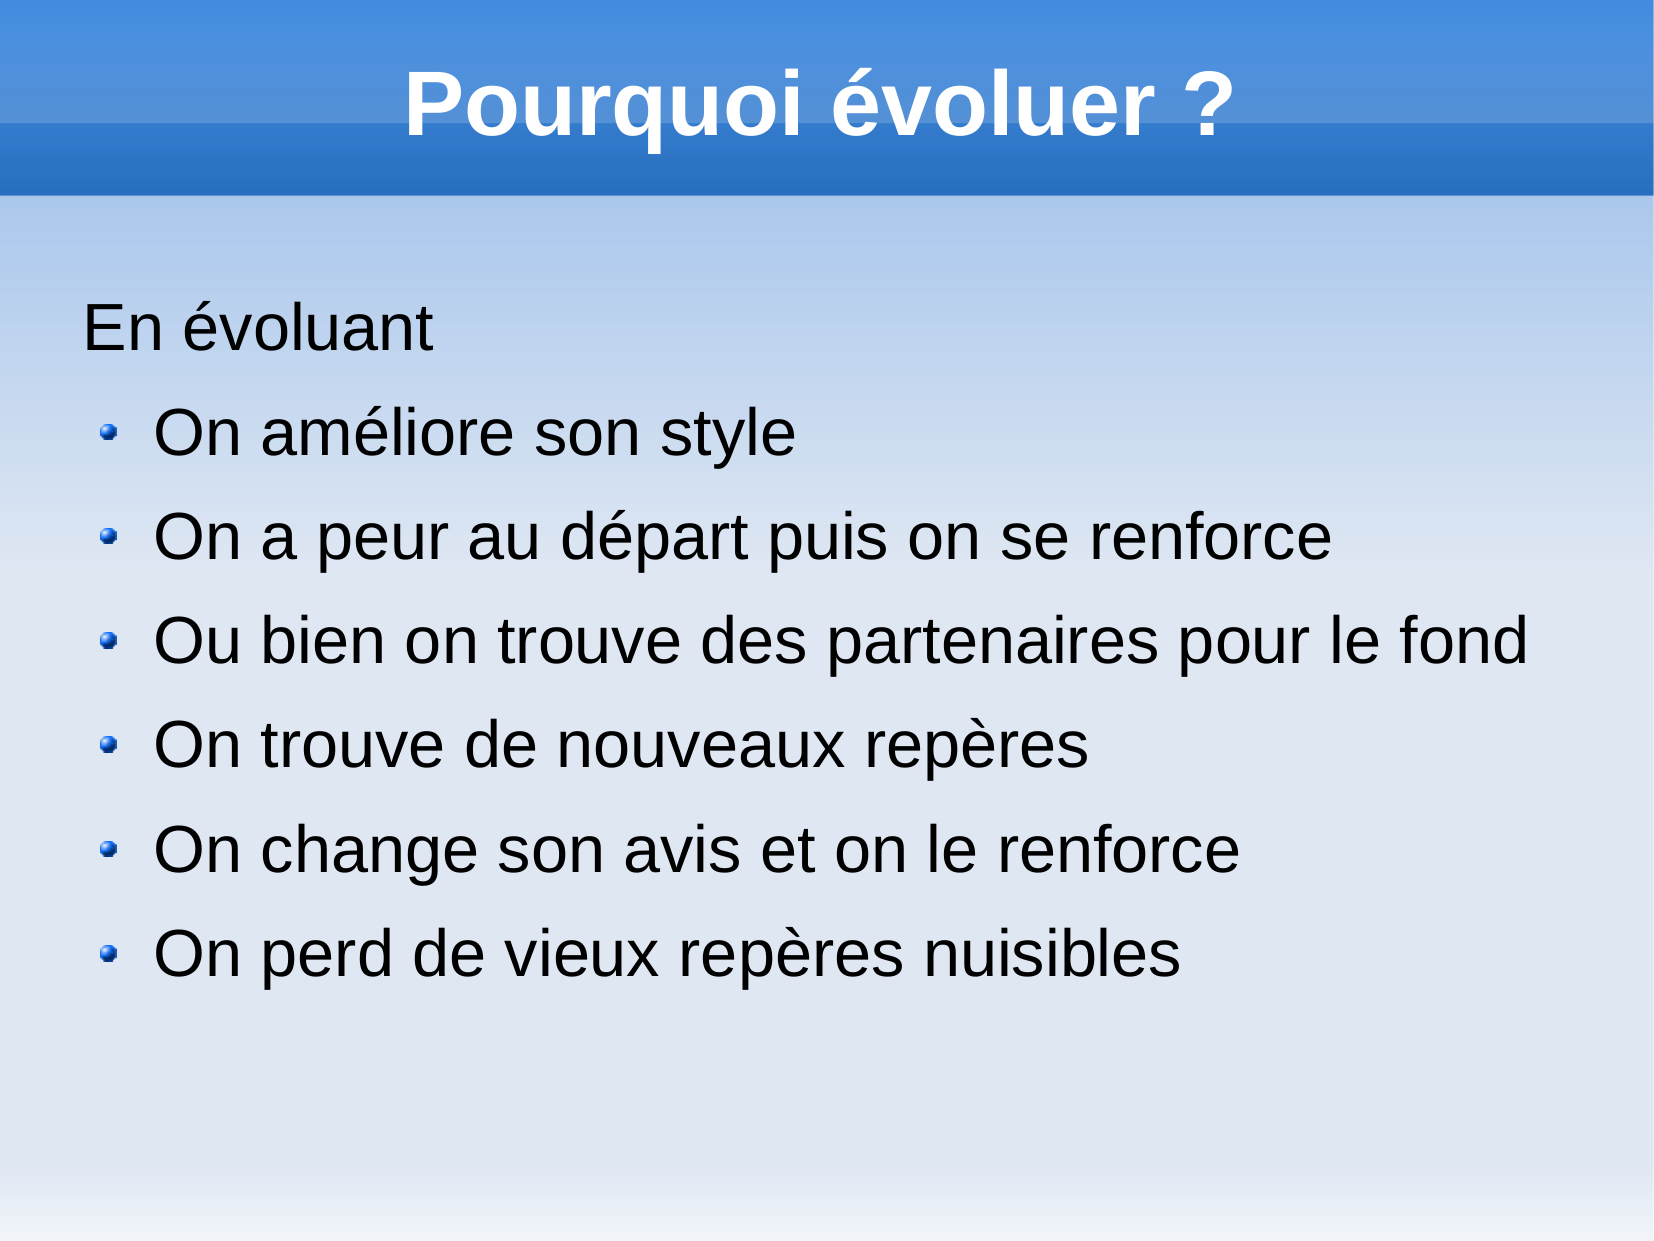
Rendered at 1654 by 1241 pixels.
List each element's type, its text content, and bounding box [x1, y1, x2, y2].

picture [0, 0, 1654, 1241]
title Pourquoi évoluer ? [76, 0, 1565, 208]
list En évoluant On améliore son style On a peur au départ puis on se renforce Ou bien on trouve des partenaires pour le fond On trouve de nouveaux repères On change son avis et on le renforce On perd de vieux repères nuisibles [82, 290, 1571, 1109]
